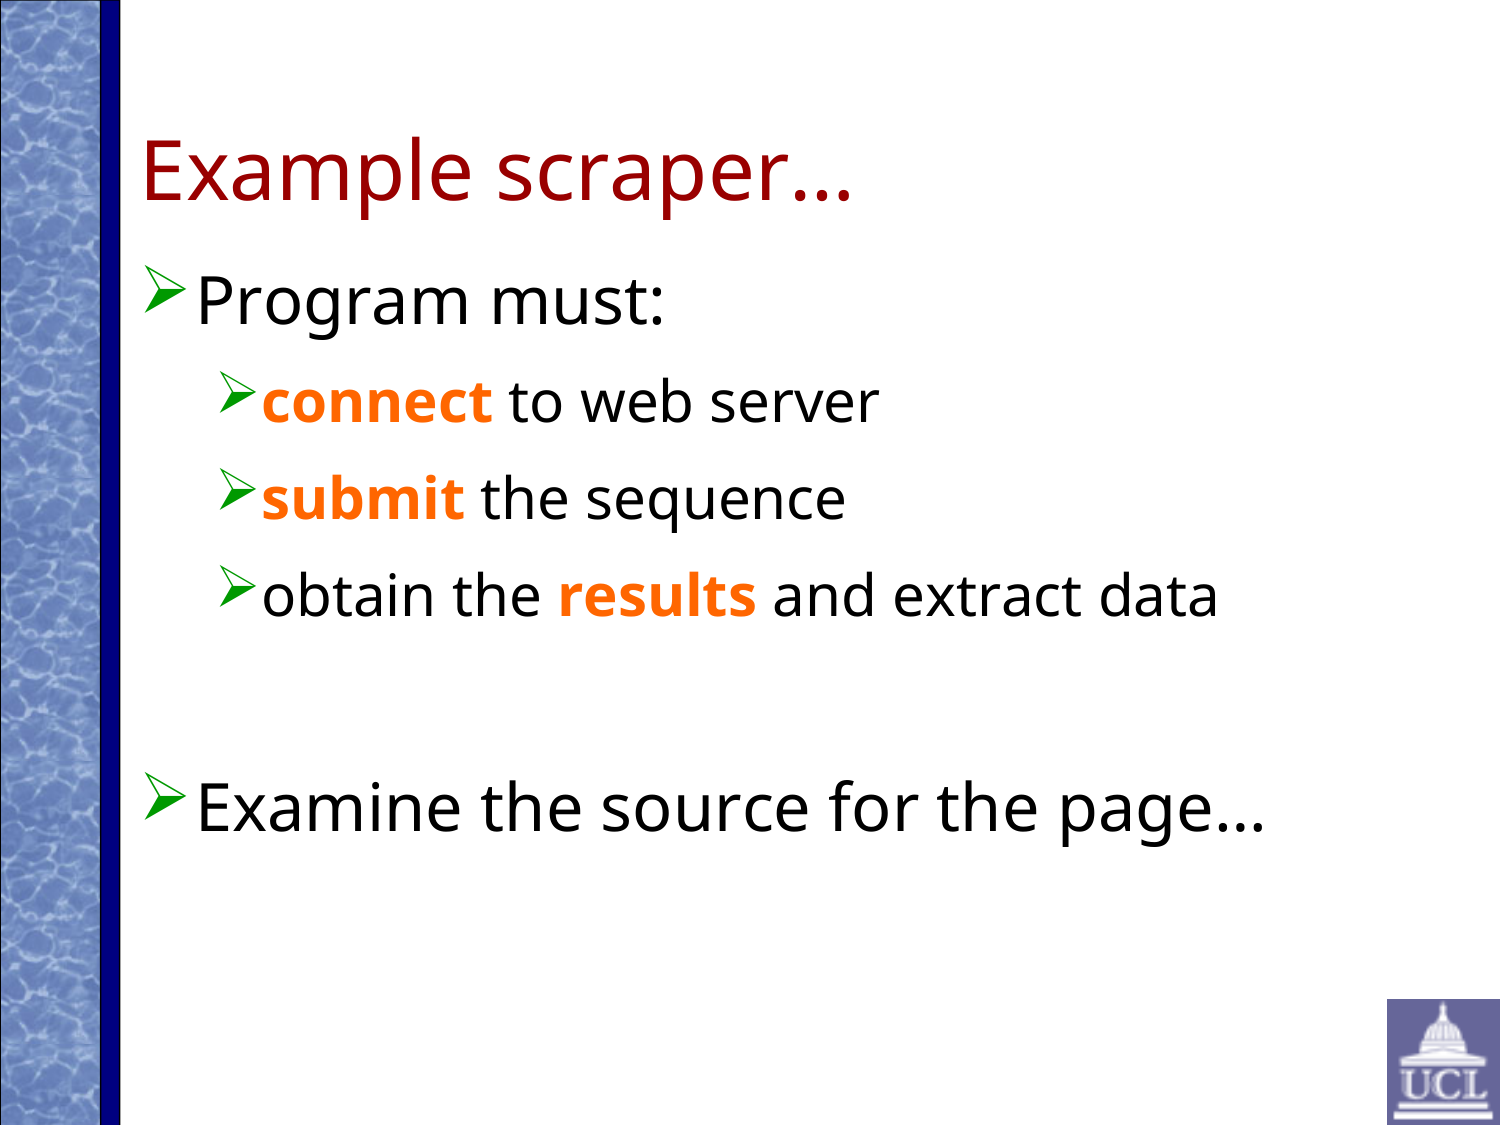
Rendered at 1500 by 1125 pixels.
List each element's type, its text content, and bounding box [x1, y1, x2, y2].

title Example scraper… [124, 37, 1413, 225]
picture [1387, 999, 1500, 1125]
list Program must: connect to web server submit the sequence obtain the results and extract data Examine the source for the page… [125, 249, 1417, 1088]
picture [1, 1, 99, 1125]
